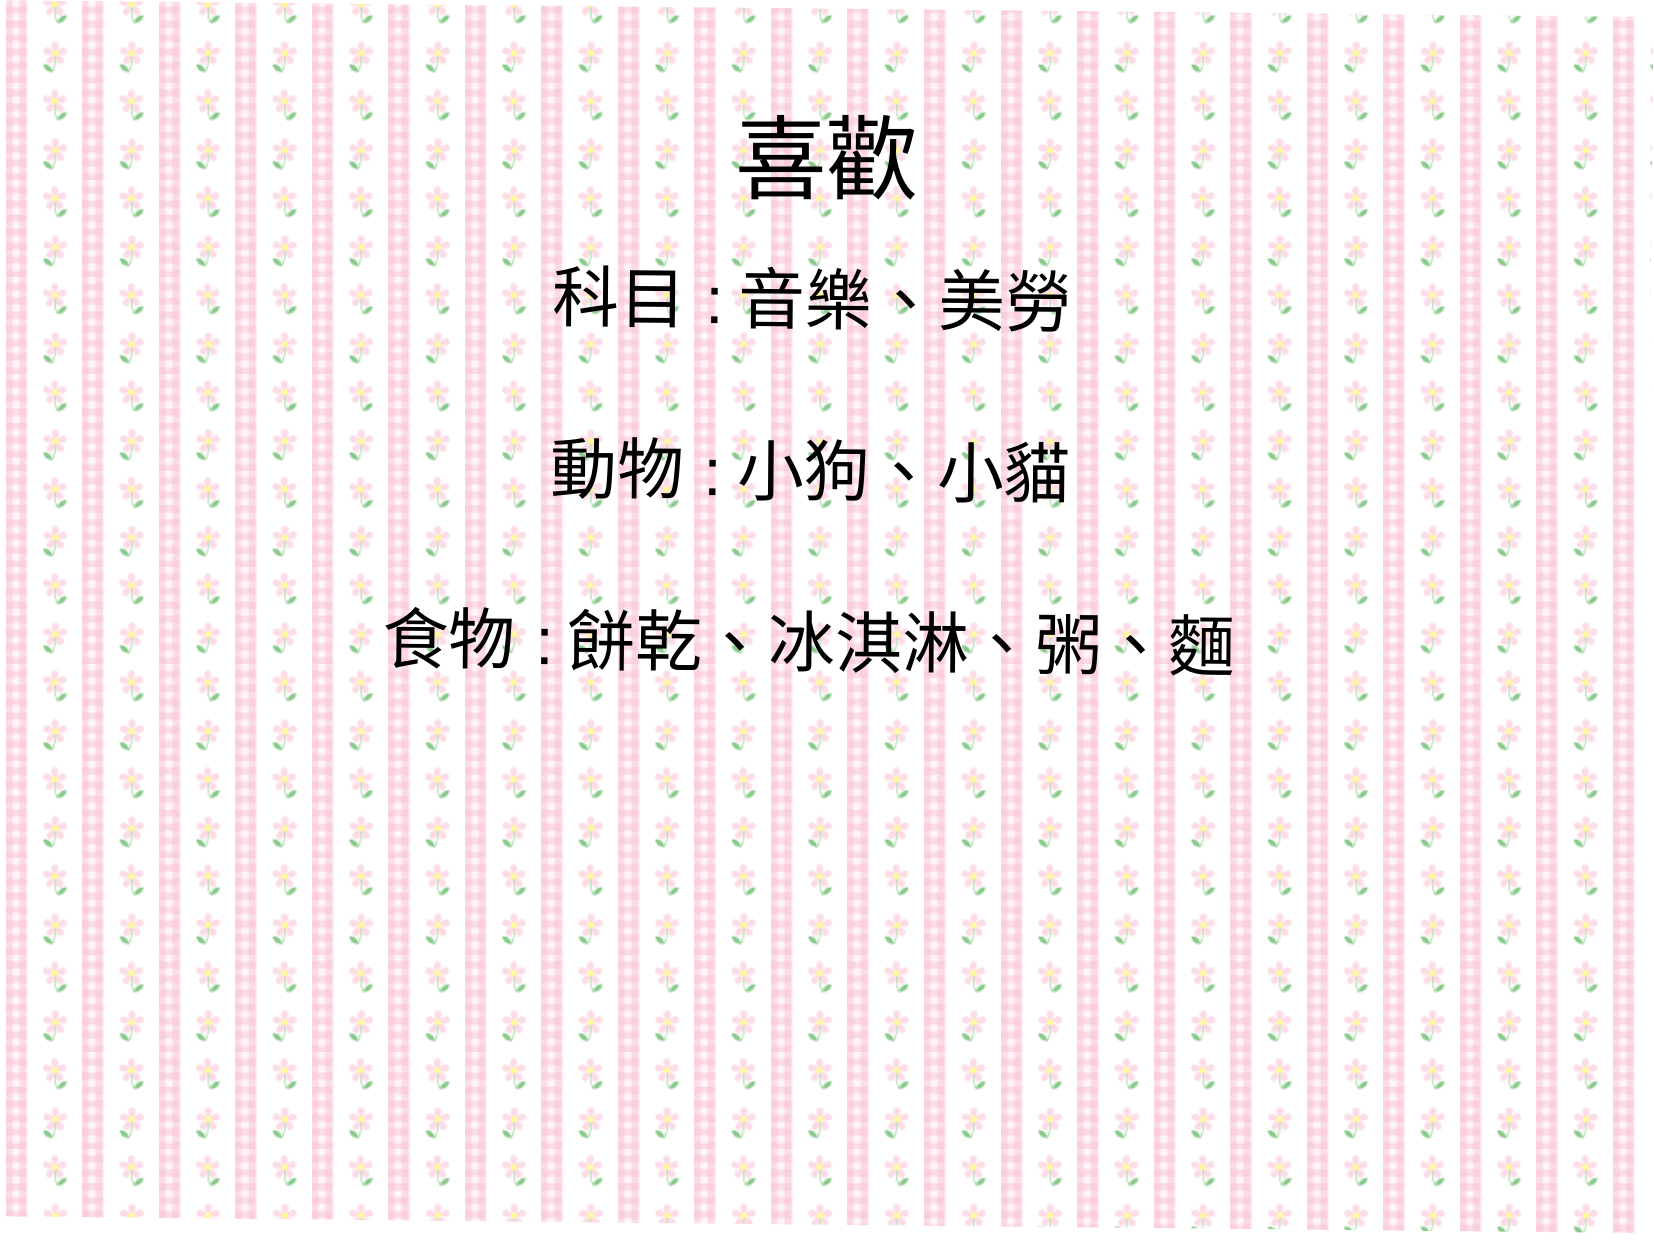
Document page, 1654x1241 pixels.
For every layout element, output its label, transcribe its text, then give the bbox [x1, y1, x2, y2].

title 喜歡 [82, 49, 1571, 257]
subtitle 科目:音樂、美勞 動物:小狗、小貓 食物:餅乾、冰淇淋、粥、麵 [0, 0, 1654, 1233]
